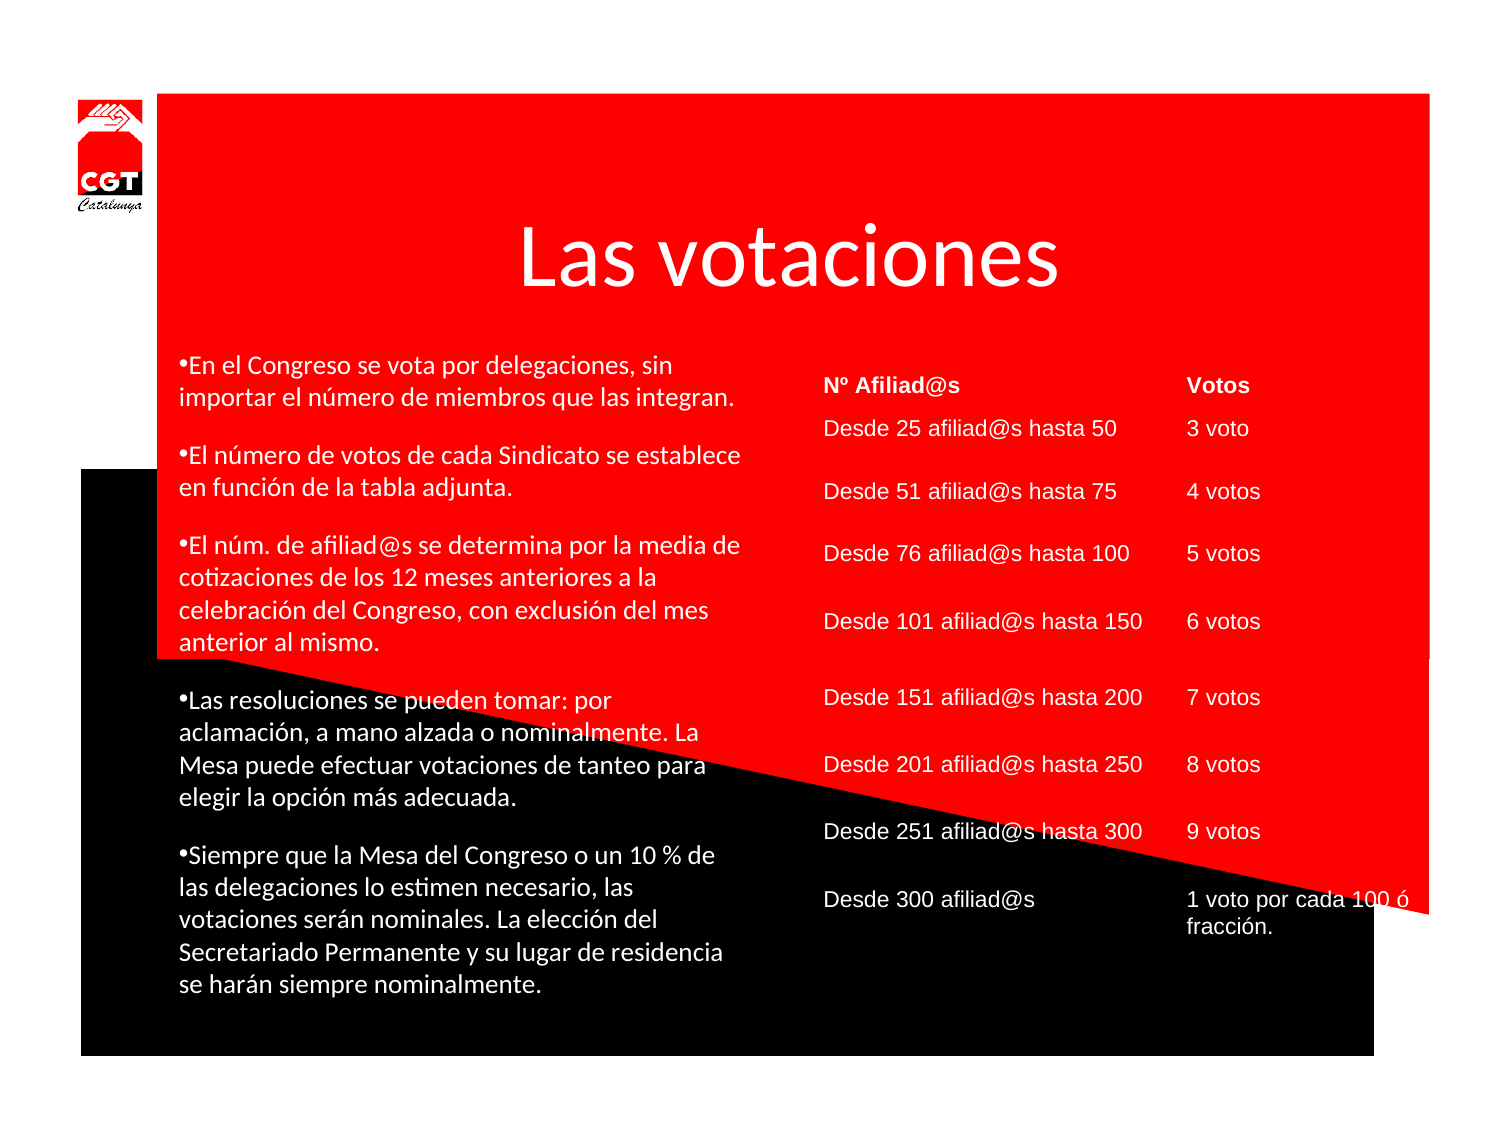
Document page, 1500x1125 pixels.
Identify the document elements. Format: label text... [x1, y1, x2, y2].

table_cell 9 votos [1172, 809, 1430, 877]
title Las votaciones [152, 128, 1428, 370]
table_cell 5 votos [1172, 531, 1430, 599]
table_header Votos [1172, 363, 1430, 406]
table_cell Desde 25 afiliad@s hasta 50 [809, 406, 1172, 469]
table_cell Desde 76 afiliad@s hasta 100 [809, 531, 1172, 599]
table_cell 3 voto [1172, 406, 1430, 469]
table_cell Desde 300 afiliad@s [809, 877, 1172, 980]
table_cell 1 voto por cada 100 ó fracción. [1172, 877, 1430, 980]
table_cell 8 votos [1172, 742, 1430, 809]
table_cell Desde 201 afiliad@s hasta 250 [809, 742, 1172, 809]
text_box [157, 93, 1430, 363]
table_cell Desde 51 afiliad@s hasta 75 [809, 469, 1172, 531]
table_cell 7 votos [1172, 675, 1430, 742]
table_cell 4 votos [1172, 469, 1430, 531]
table_cell Desde 101 afiliad@s hasta 150 [809, 599, 1172, 675]
text_box [81, 370, 164, 1055]
table_header Nº Afiliad@s [809, 363, 1172, 406]
table_cell Desde 151 afiliad@s hasta 200 [809, 675, 1172, 742]
chart [70, 93, 153, 220]
text_box [762, 370, 1374, 1055]
text_box En el Congreso se vota por delegaciones, sin importar el número de miembros que las integran. El número de votos de cada Sindicato se establece en función de la tabla adjunta. El núm. de afiliad@s se determina por la media de cotizaciones de los 12 meses anteriores a la celebración del Congreso, con exclusión del mes anterior al mismo. Las resoluciones se pueden tomar: por aclamación, a mano alzada o nominalmente. La Mesa puede efectuar votaciones de tanteo para elegir la opción más adecuada. Siempre que la Mesa del Congreso o un 10 % de las delegaciones lo estimen necesario, las votaciones serán nominales. La elección del Secretariado Permanente y su lugar de residencia se harán siempre nominalmente. [164, 370, 762, 1067]
table_cell Desde 251 afiliad@s hasta 300 [809, 809, 1172, 877]
table_cell 6 votos [1172, 599, 1430, 675]
